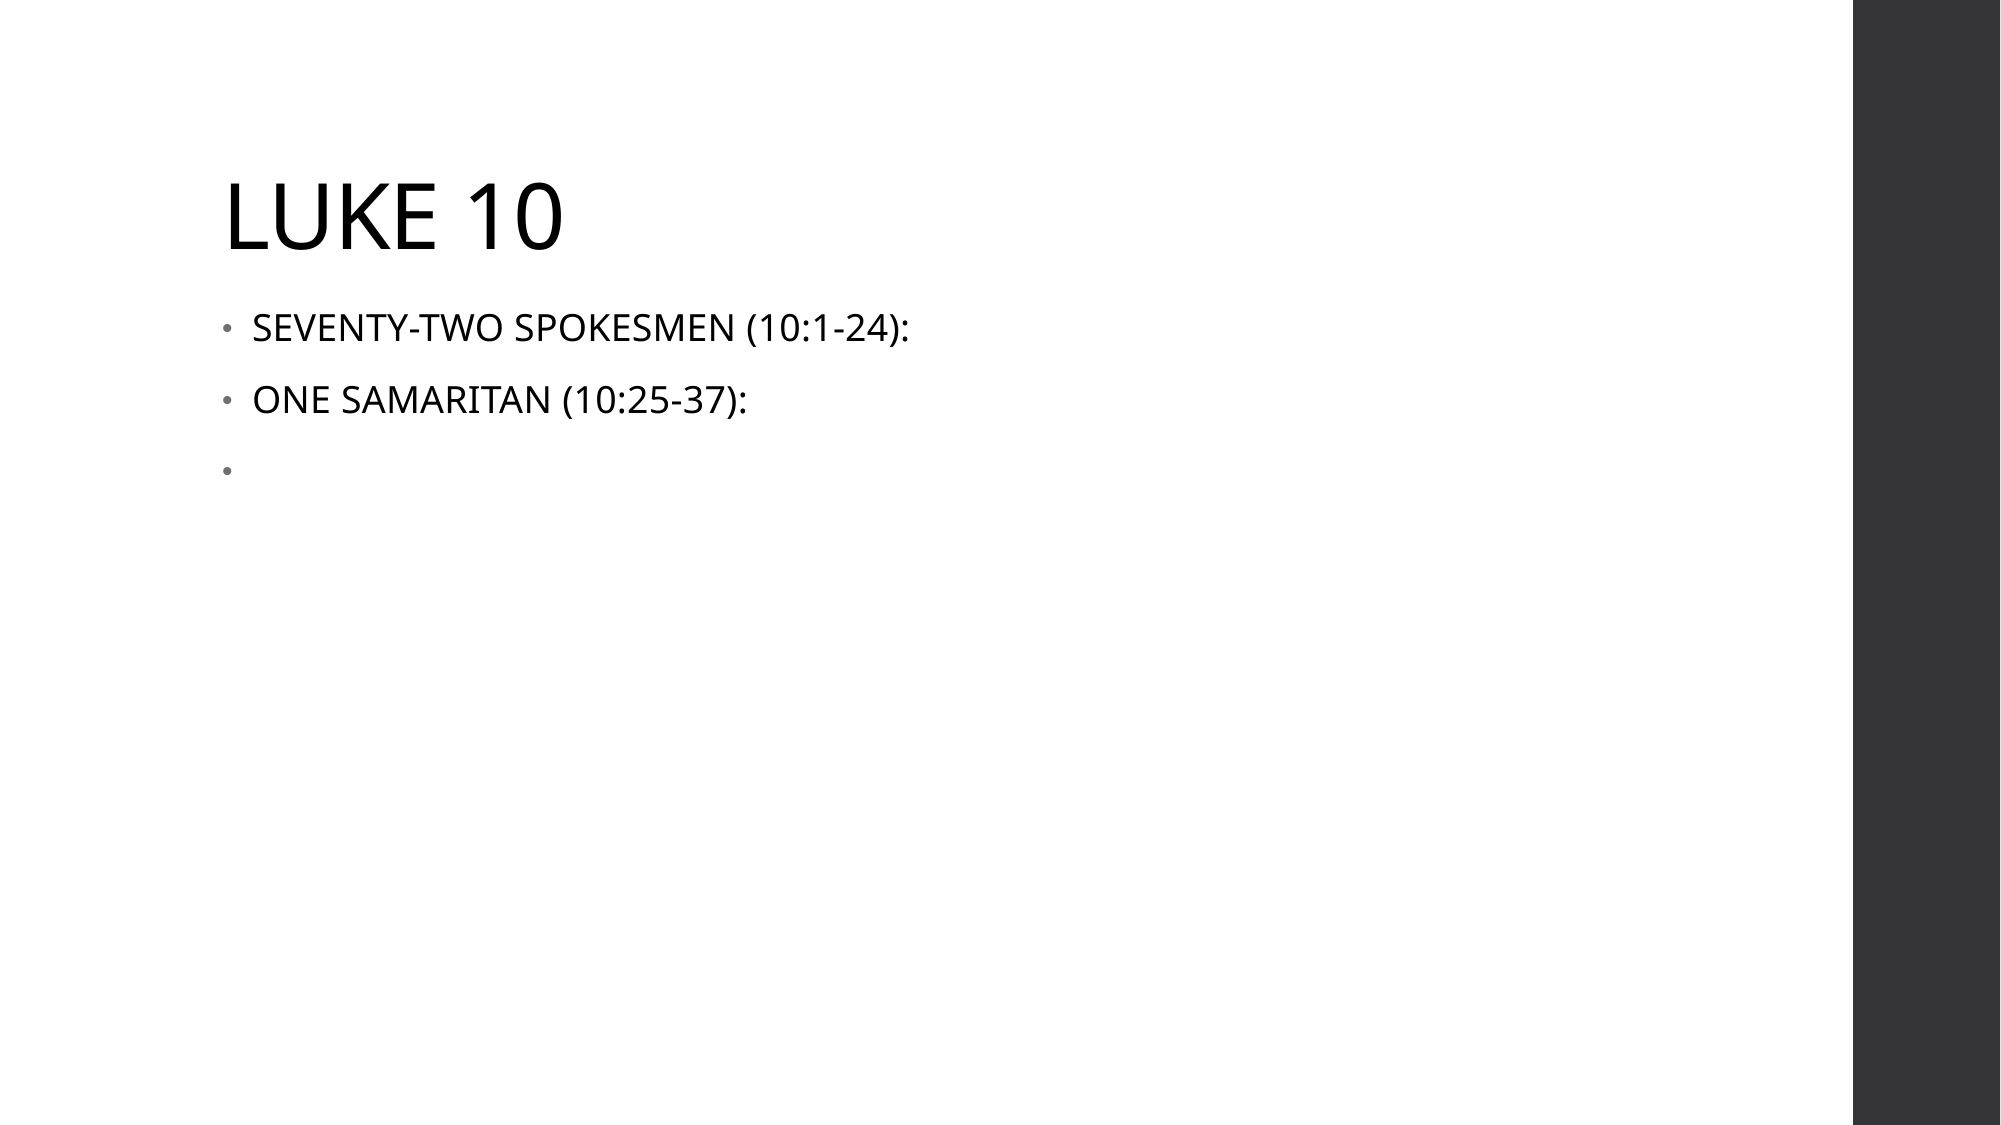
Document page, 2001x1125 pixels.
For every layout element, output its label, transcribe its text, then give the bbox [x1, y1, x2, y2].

title LUKE 10 [206, 60, 1797, 278]
list SEVENTY-TWO SPOKESMEN (10:1-24): ONE SAMARITAN (10:25-37): [206, 299, 1617, 1014]
